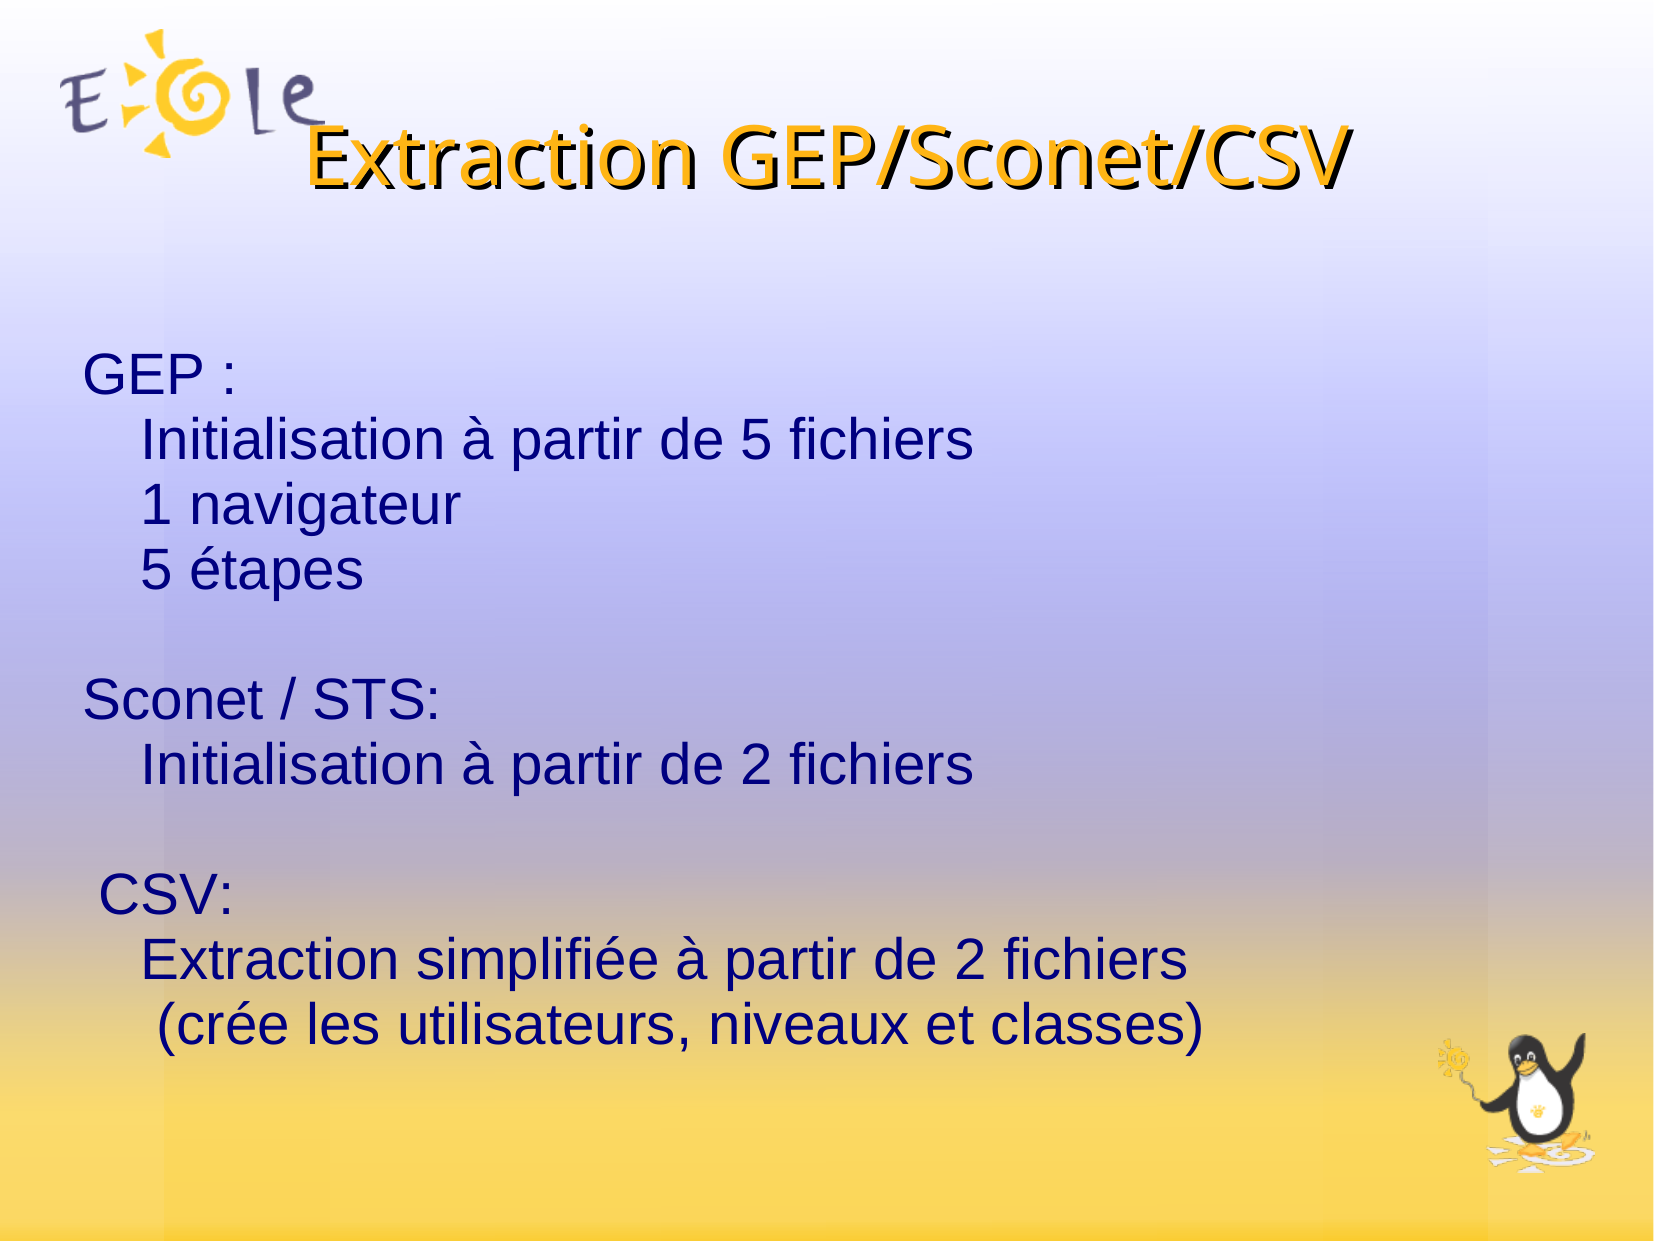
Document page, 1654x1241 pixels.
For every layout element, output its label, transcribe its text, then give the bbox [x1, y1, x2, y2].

picture [0, 0, 1654, 1241]
title Extraction GEP/Sconet/CSV [82, 49, 1571, 223]
subtitle GEP : Initialisation à partir de 5 fichiers 1 navigateur 5 étapes Sconet / STS: Initialisation à partir de 2 fichiers CSV: Extraction simplifiée à partir de 2 fichiers (crée les utilisateurs, niveaux et classes) [82, 223, 1571, 1176]
